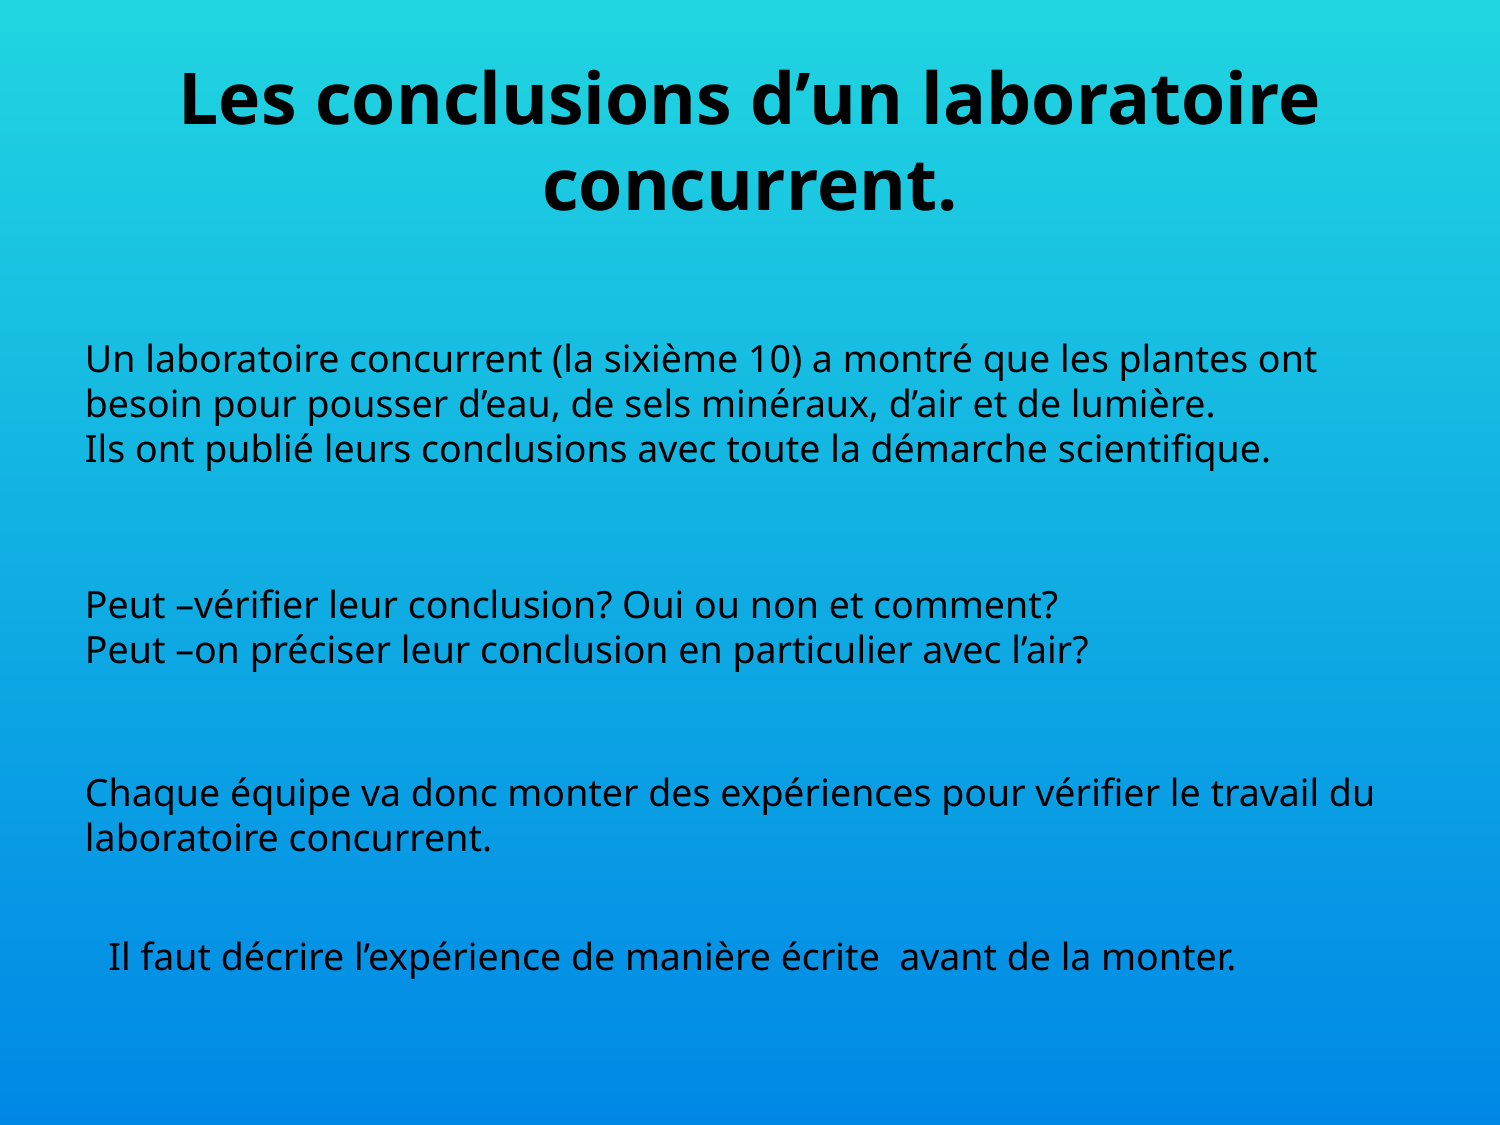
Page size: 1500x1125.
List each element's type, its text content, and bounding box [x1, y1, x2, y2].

text_box Chaque équipe va donc monter des expériences pour vérifier le travail du laboratoire concurrent. [70, 761, 1407, 867]
text_box Un laboratoire concurrent (la sixième 10) a montré que les plantes ont besoin pour pousser d’eau, de sels minéraux, d’air et de lumière. Ils ont publié leurs conclusions avec toute la démarche scientifique. [70, 328, 1395, 478]
title Les conclusions d’un laboratoire concurrent. [75, 45, 1425, 233]
text_box Peut –vérifier leur conclusion? Oui ou non et comment? Peut –on préciser leur conclusion en particulier avec l’air? [70, 574, 1407, 679]
text_box Il faut décrire l’expérience de manière écrite avant de la monter. [93, 925, 1430, 986]
